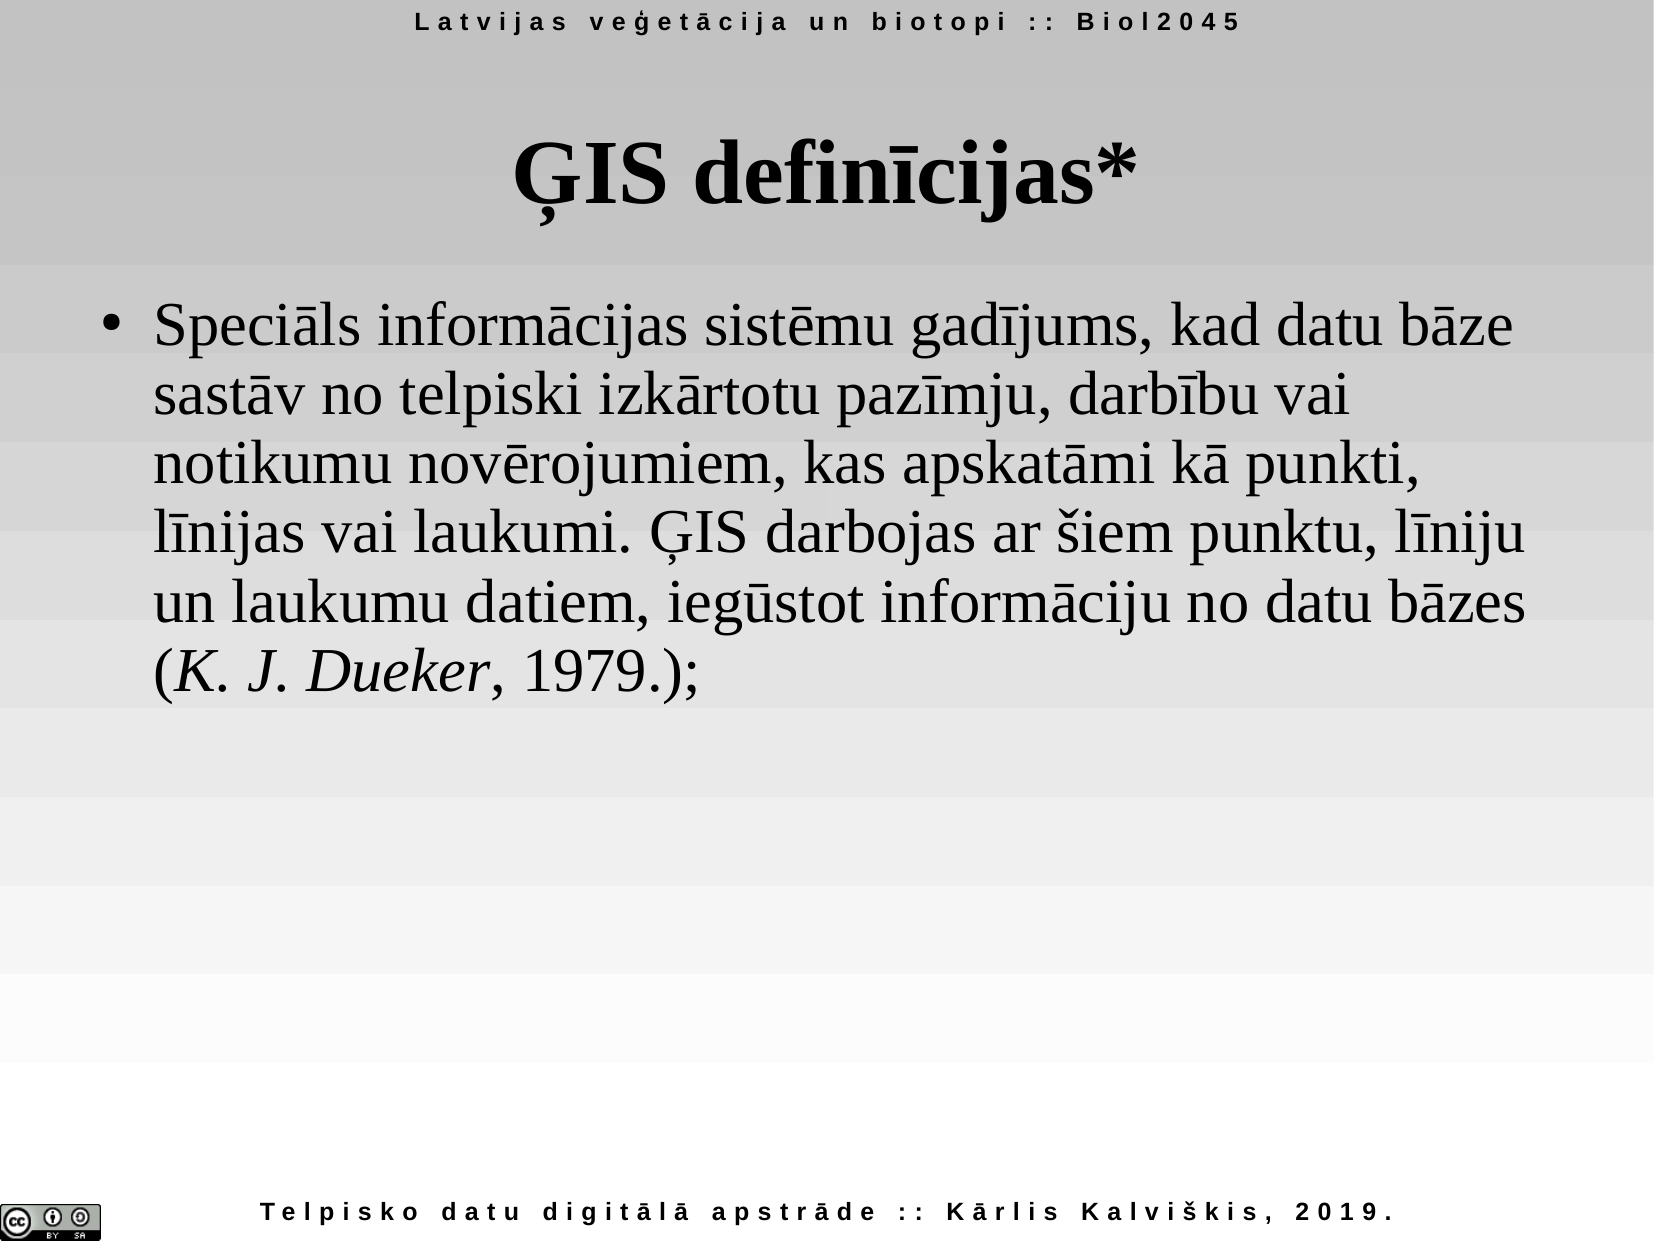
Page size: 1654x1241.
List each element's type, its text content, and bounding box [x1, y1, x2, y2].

picture [0, 0, 1654, 1241]
title ĢIS definīcijas* [29, 49, 1625, 296]
list Speciāls informācijas sistēmu gadījums, kad datu bāze sastāv no telpiski izkārtotu pazīmju, darbību vai notikumu novērojumiem, kas apskatāmi kā punkti, līnijas vai laukumi. ĢIS darbojas ar šiem punktu, līniju un laukumu da­tiem, iegūstot informāciju no datu bāzes (K. J. Dueker, 1979.); [82, 296, 1571, 1113]
